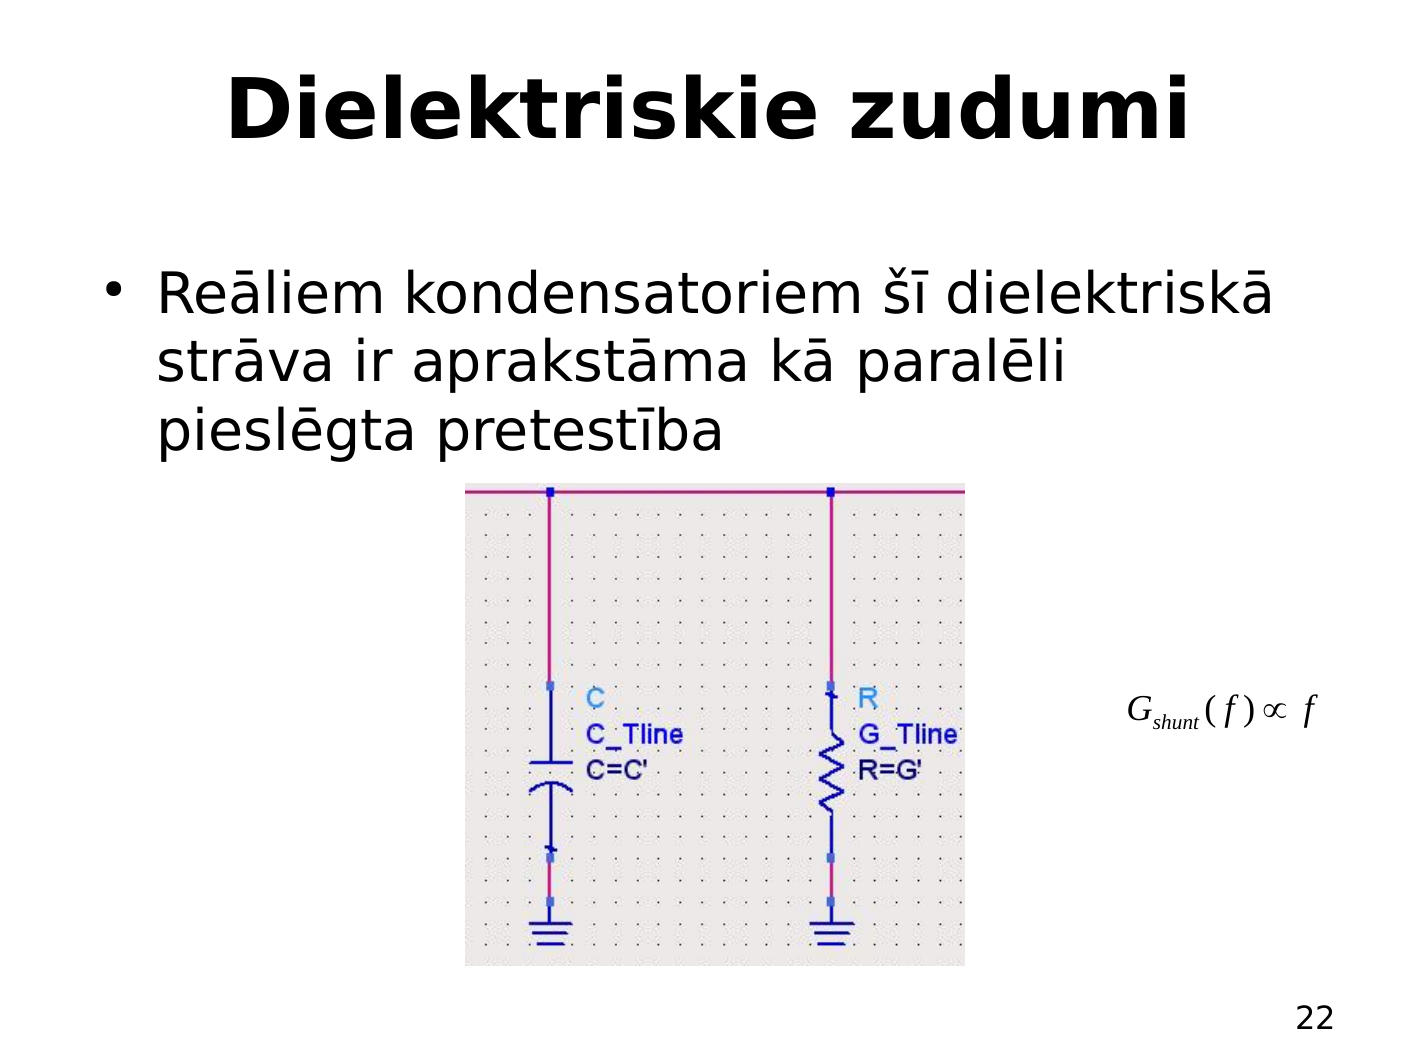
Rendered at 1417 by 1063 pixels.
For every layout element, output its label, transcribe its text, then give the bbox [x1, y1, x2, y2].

list Reāliem kondensatoriem šī dielektriskā strāva ir aprakstāma kā paralēli pieslēgta pretestība [70, 248, 1346, 543]
title Dielektriskie zudumi [70, 42, 1346, 168]
picture [465, 483, 965, 966]
chart [1122, 683, 1329, 739]
